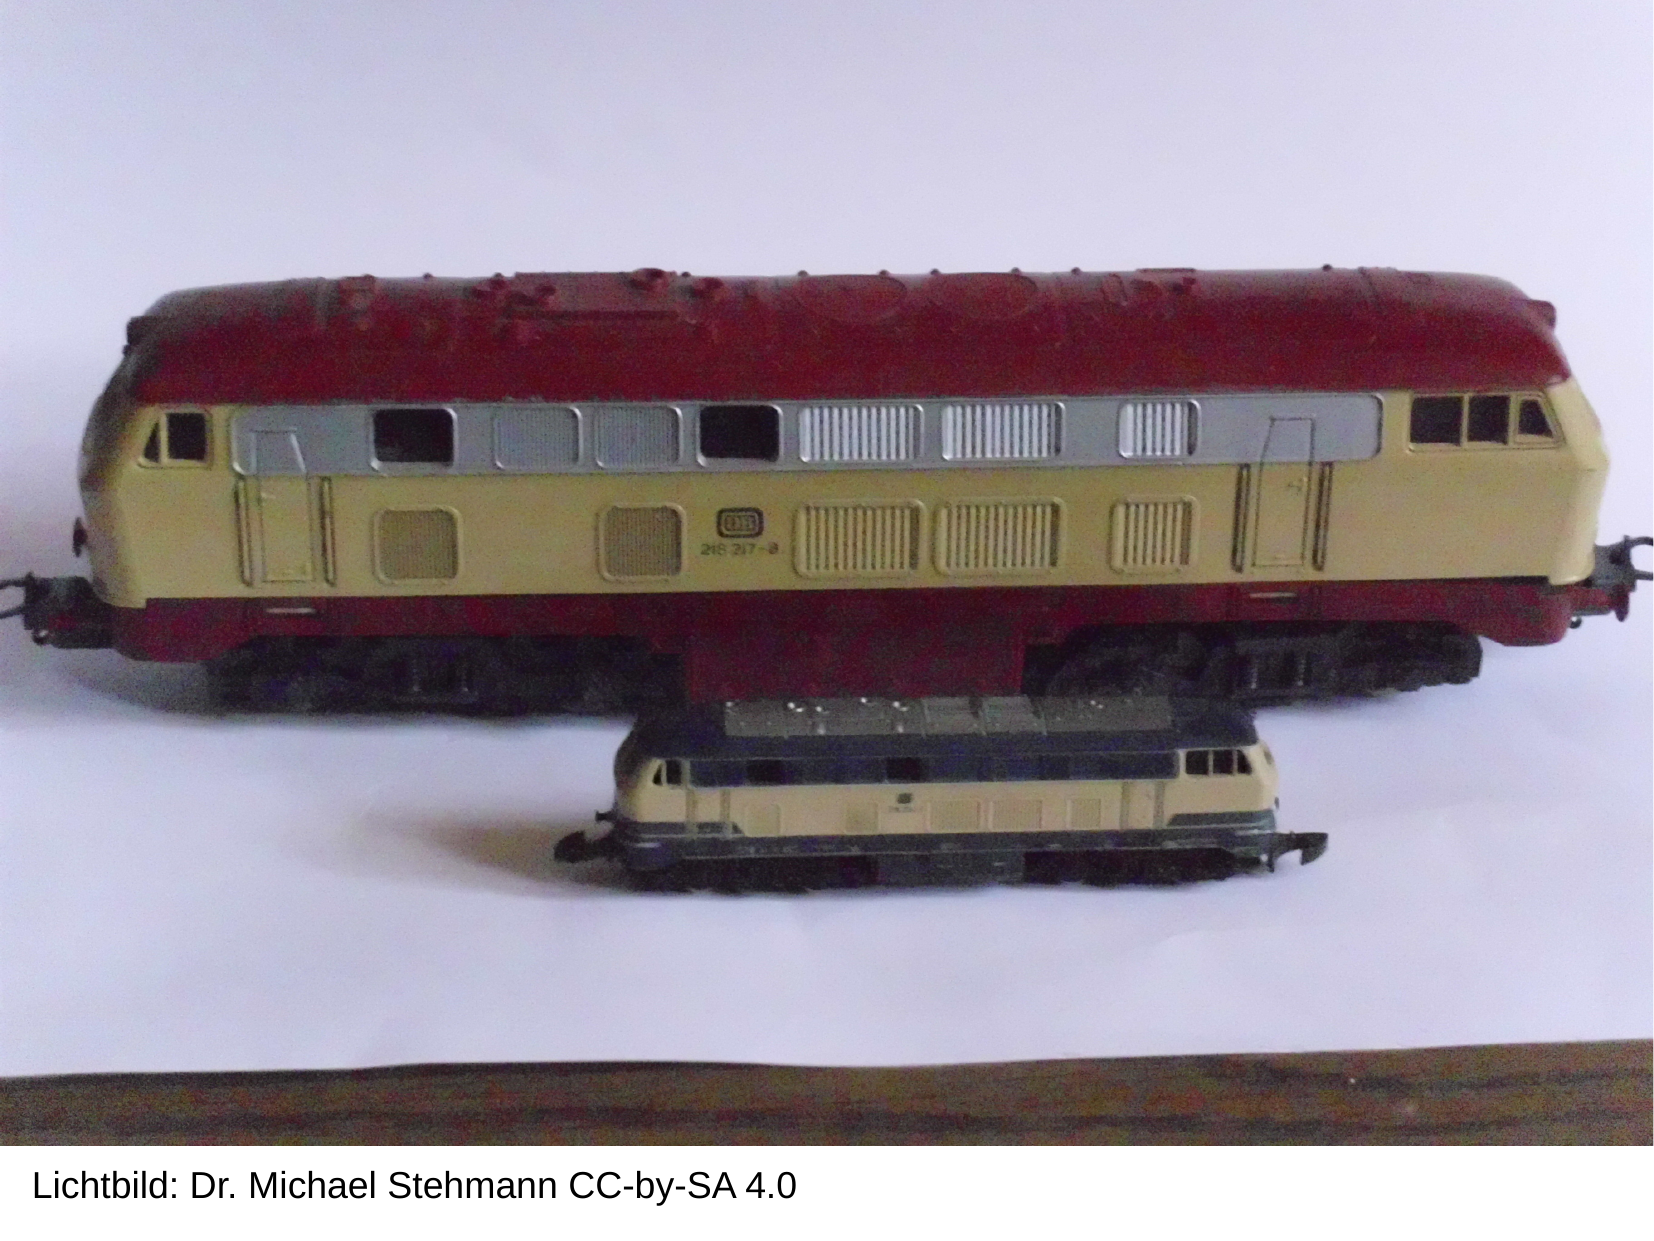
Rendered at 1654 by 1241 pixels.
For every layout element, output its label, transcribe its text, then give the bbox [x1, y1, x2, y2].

text_box Lichtbild: Dr. Michael Stehmann CC-by-SA 4.0 [17, 1157, 986, 1241]
picture [0, 0, 1654, 1146]
